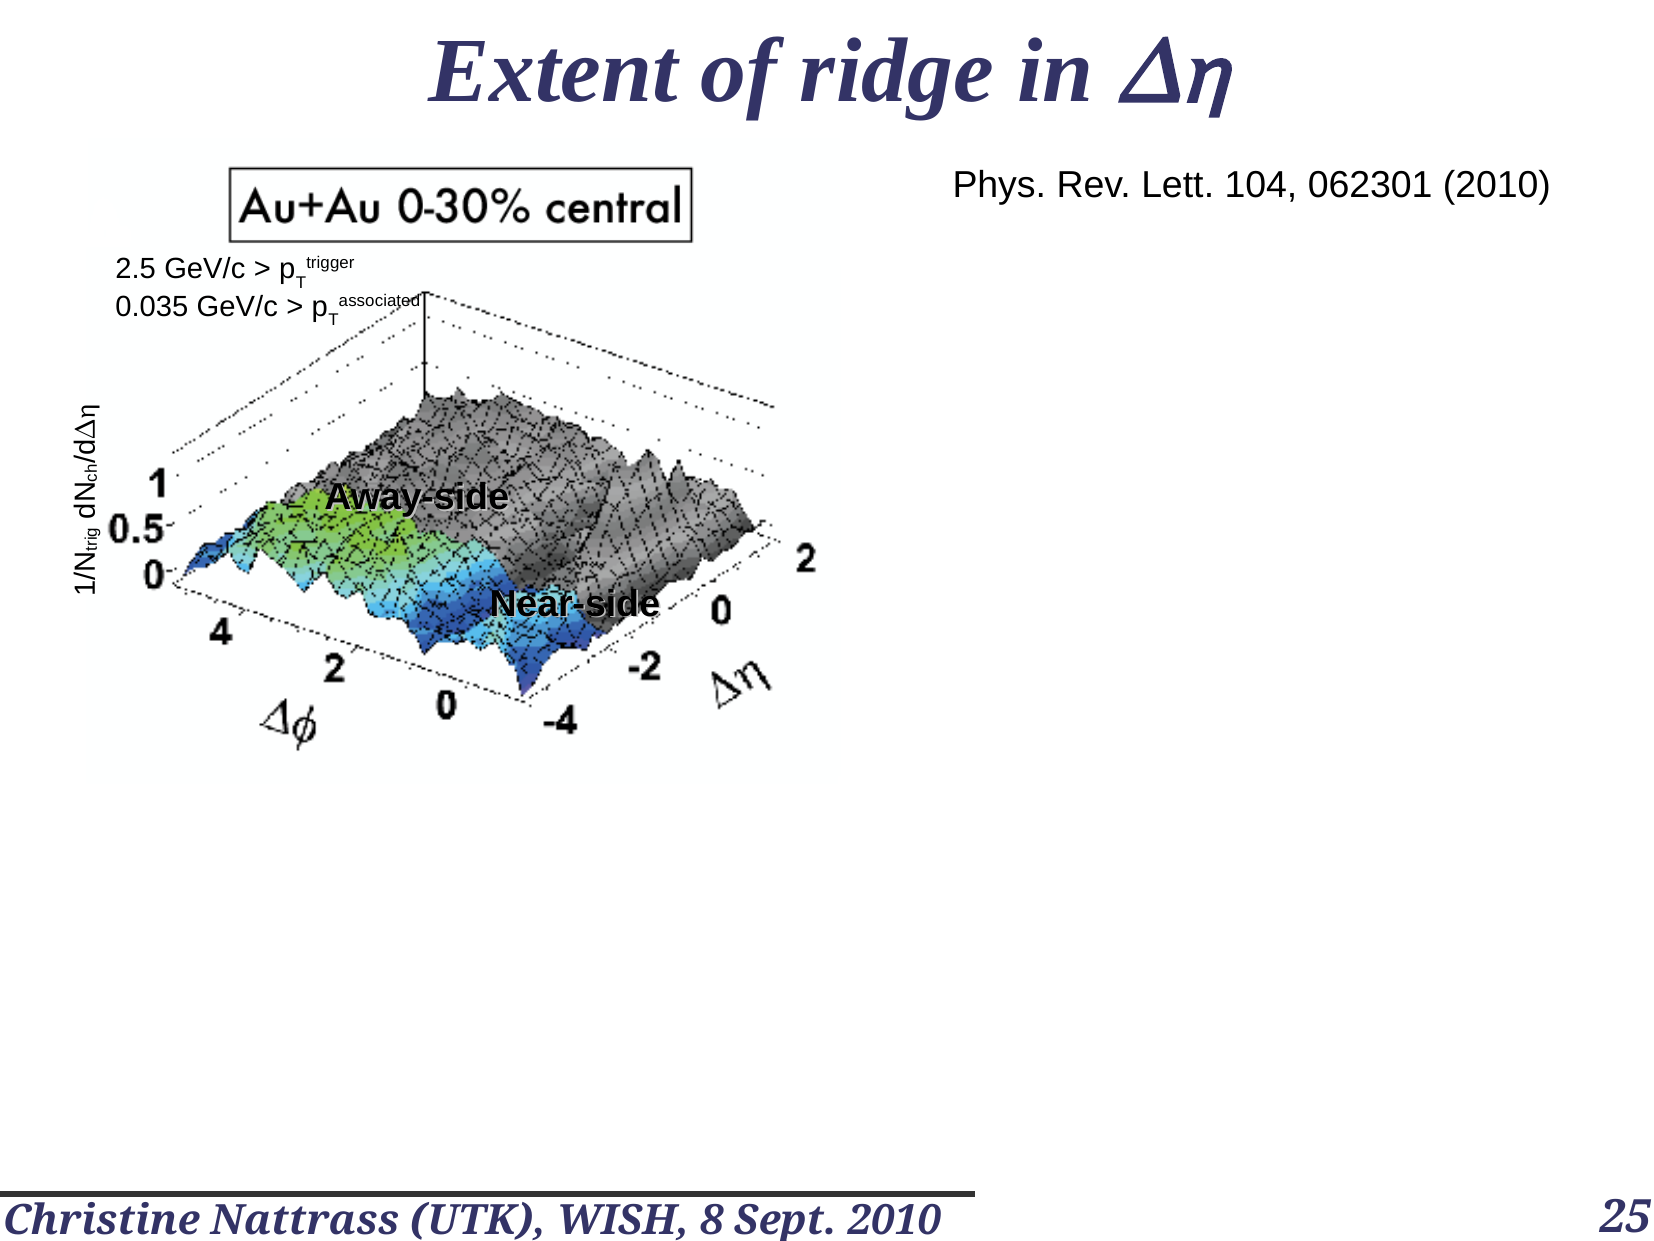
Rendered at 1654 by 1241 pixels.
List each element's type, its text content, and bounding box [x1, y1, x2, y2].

text_box 1/Ntrig dNch/d [60, 320, 119, 612]
text_box Near-side [474, 574, 676, 632]
text_box Phys. Rev. Lett. 104, 062301 (2010) [937, 155, 1613, 213]
text_box Away-side [309, 468, 524, 526]
text_box 2.5 GeV/c > pTtrigger 0.035 GeV/c > pTassociated [100, 244, 561, 304]
title Extent of ridge in  [82, 0, 1571, 174]
picture [86, 138, 841, 784]
